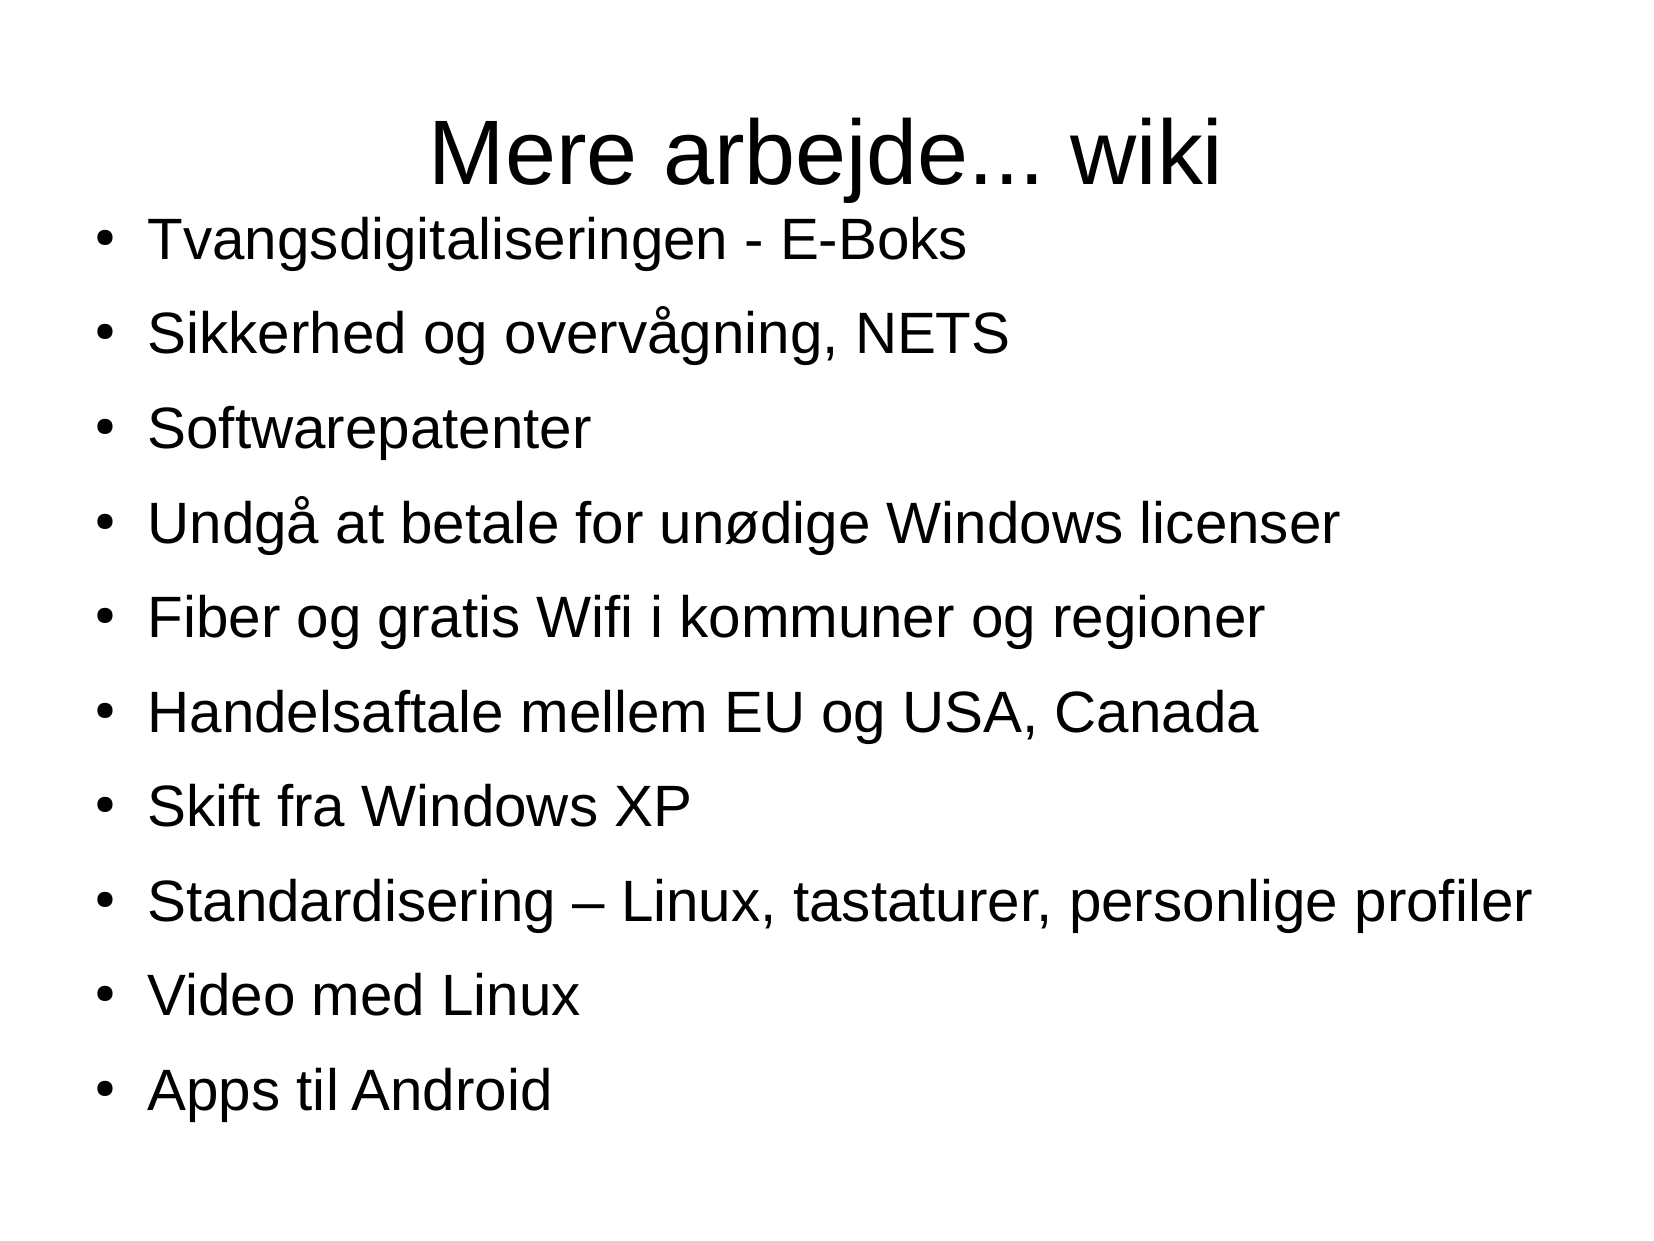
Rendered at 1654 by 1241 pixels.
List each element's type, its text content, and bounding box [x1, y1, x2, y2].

list Tvangsdigitaliseringen - E-Boks Sikkerhed og overvågning, NETS Softwarepatenter Undgå at betale for unødige Windows licenser Fiber og gratis Wifi i kommuner og regioner Handelsaftale mellem EU og USA, Canada Skift fra Windows XP Standardisering – Linux, tastaturer, personlige profiler Video med Linux Apps til Android [76, 206, 1565, 1198]
title Mere arbejde... wiki [82, 56, 1571, 250]
